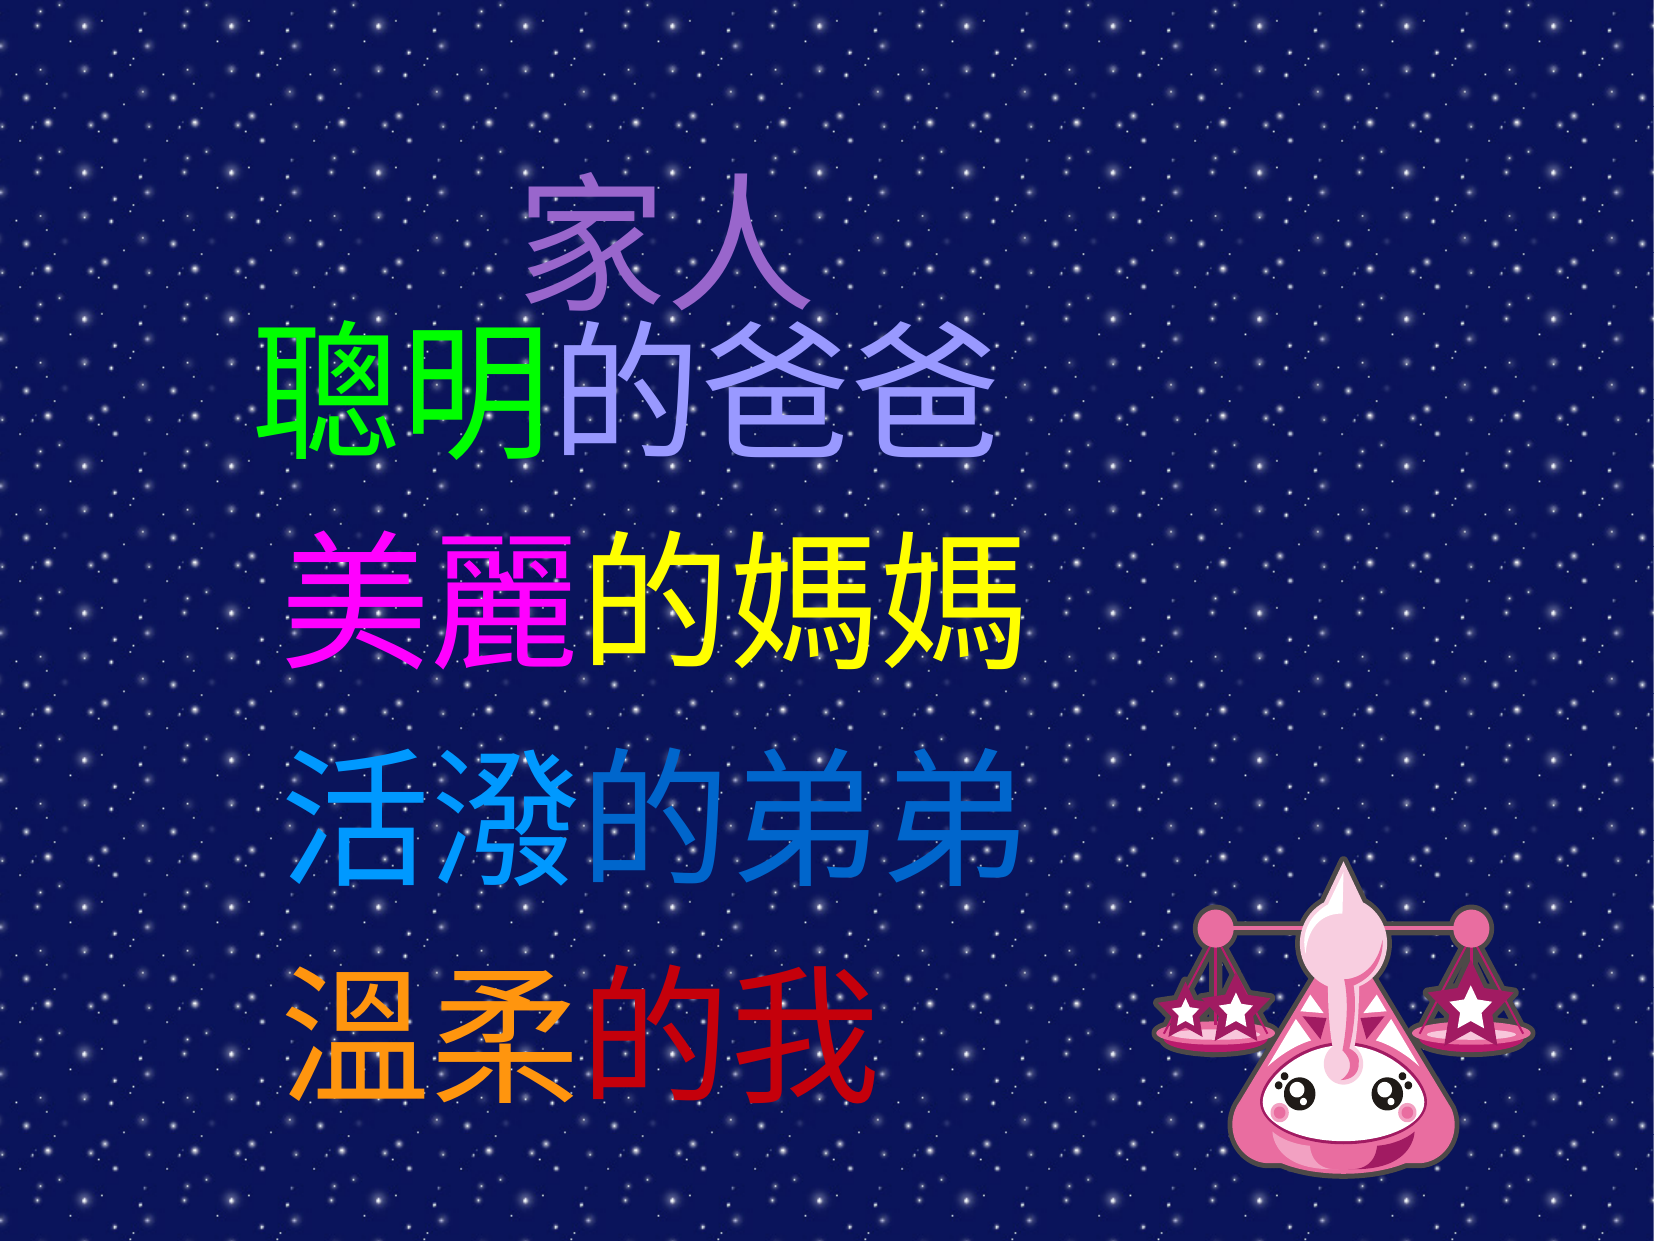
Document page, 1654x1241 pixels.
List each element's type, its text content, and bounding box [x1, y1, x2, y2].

text_box 美麗的媽媽 活潑的弟弟 溫柔的我 [265, 475, 1123, 1211]
picture [0, 0, 1654, 1241]
text_box 聰明的爸爸 [236, 265, 1034, 461]
text_box 家人 [501, 118, 1654, 313]
